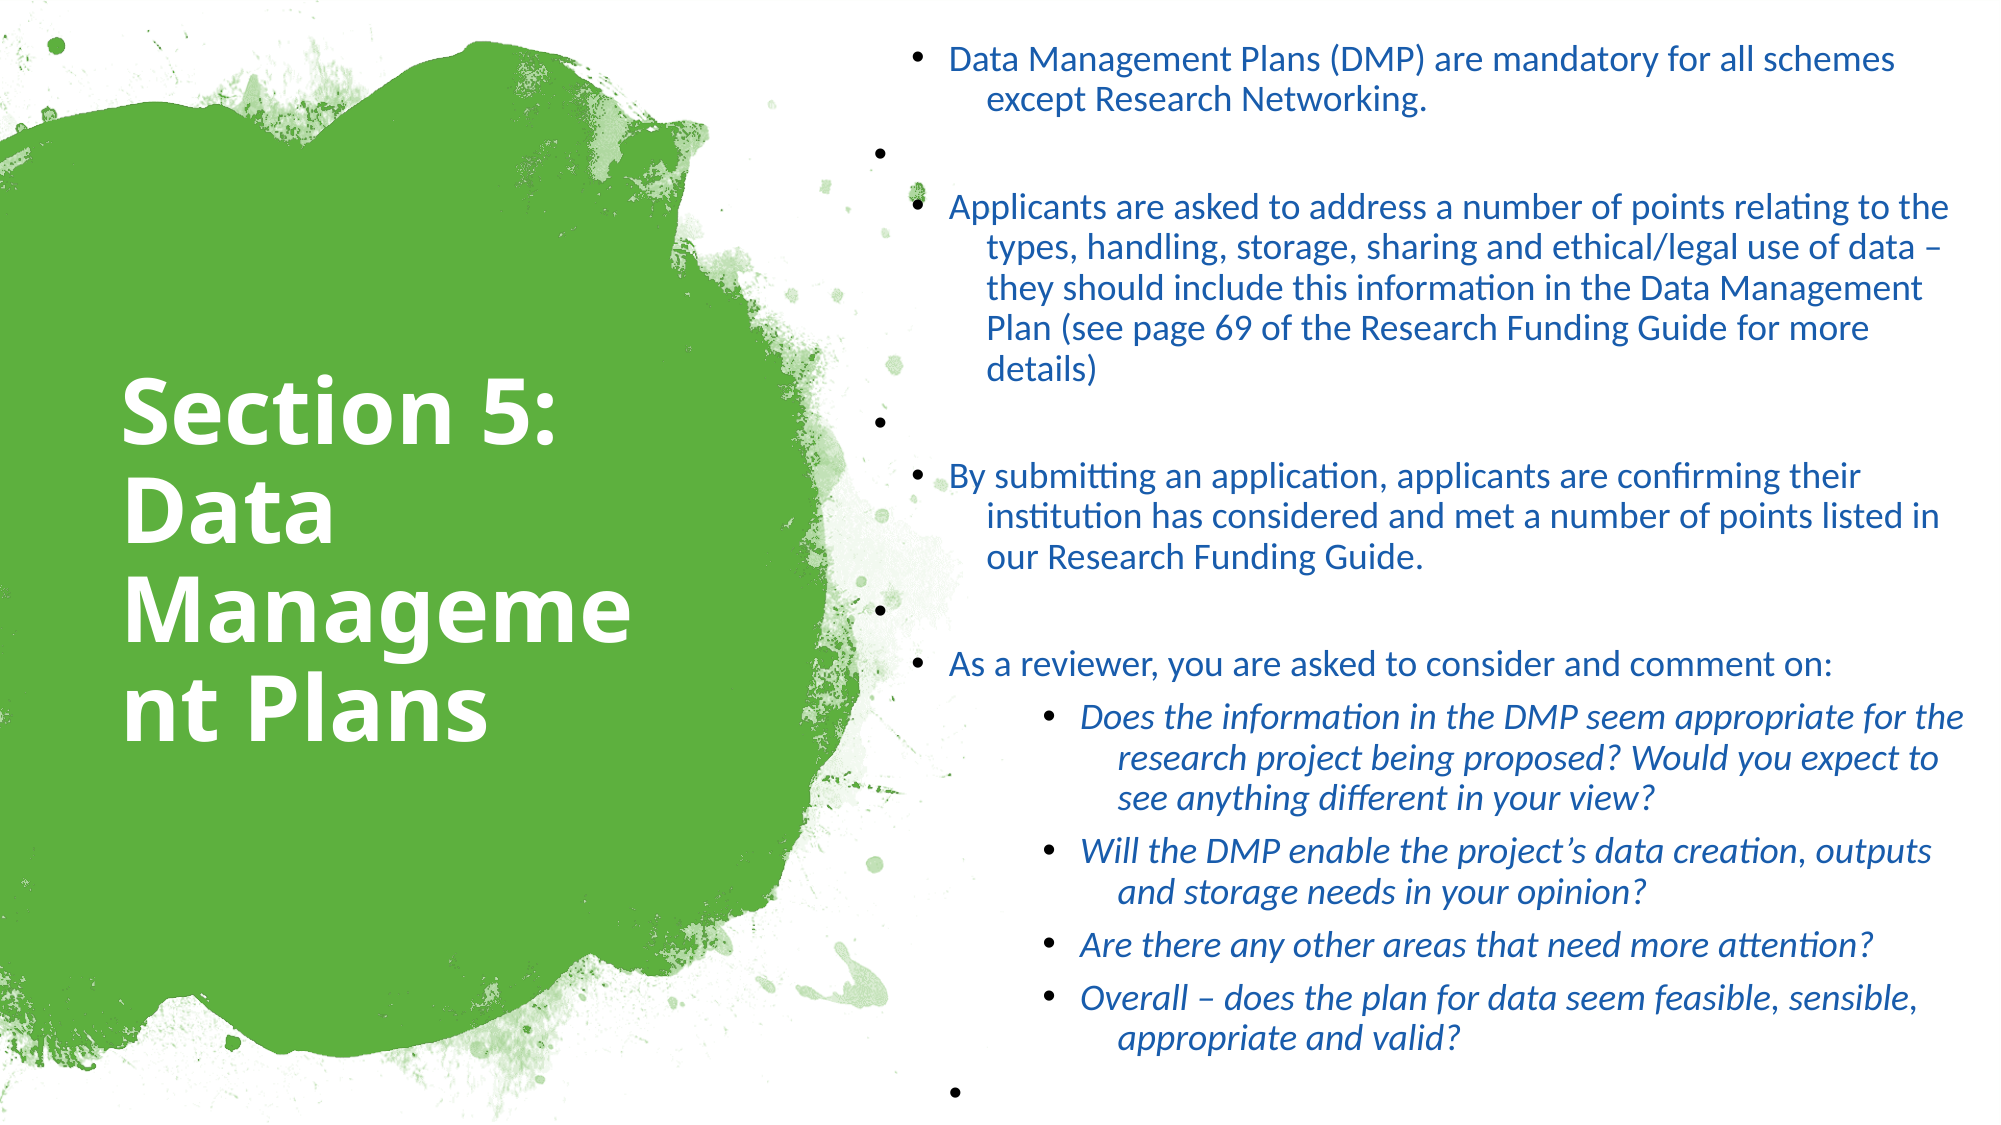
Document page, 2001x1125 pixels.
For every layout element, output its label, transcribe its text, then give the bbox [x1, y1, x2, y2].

text_box Data Management Plans (DMP) are mandatory for all schemes except Research Networking. Applicants are asked to address a number of points relating to the types, handling, storage, sharing and ethical/legal use of data – they should include this information in the Data Management Plan (see page 69 of the Research Funding Guide for more details) By submitting an application, applicants are confirming their institution has considered and met a number of points listed in our Research Funding Guide. As a reviewer, you are asked to consider and comment on: Does the information in the DMP seem appropriate for the research project being proposed? Would you expect to see anything different in your view? Will the DMP enable the project’s data creation, outputs and storage needs in your opinion? Are there any other areas that need more attention? Overall – does the plan for data seem feasible, sensible, appropriate and valid? [859, 31, 1981, 1094]
text_box Section 5: Data Management Plans [105, 337, 707, 790]
picture [0, 0, 2000, 1125]
